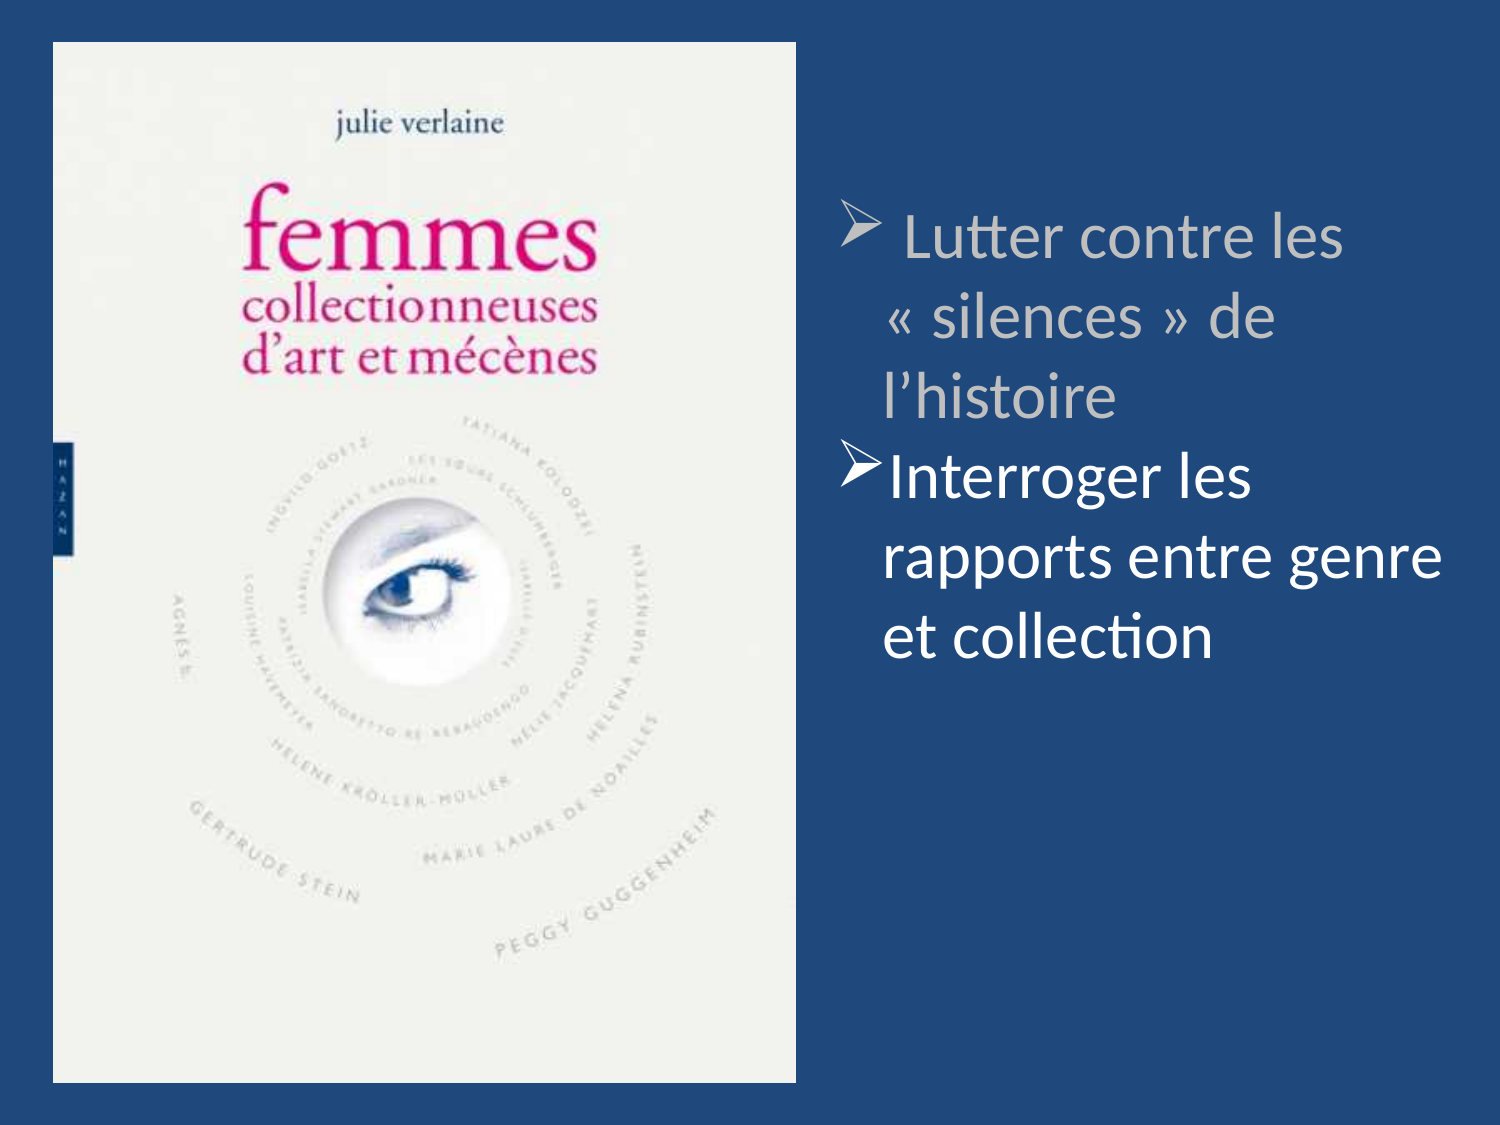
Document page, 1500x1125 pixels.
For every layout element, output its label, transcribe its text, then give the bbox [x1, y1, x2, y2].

picture [53, 42, 796, 1083]
text_box Lutter contre les « silences » de l’histoire Interroger les rapports entre genre et collection [820, 184, 1483, 760]
